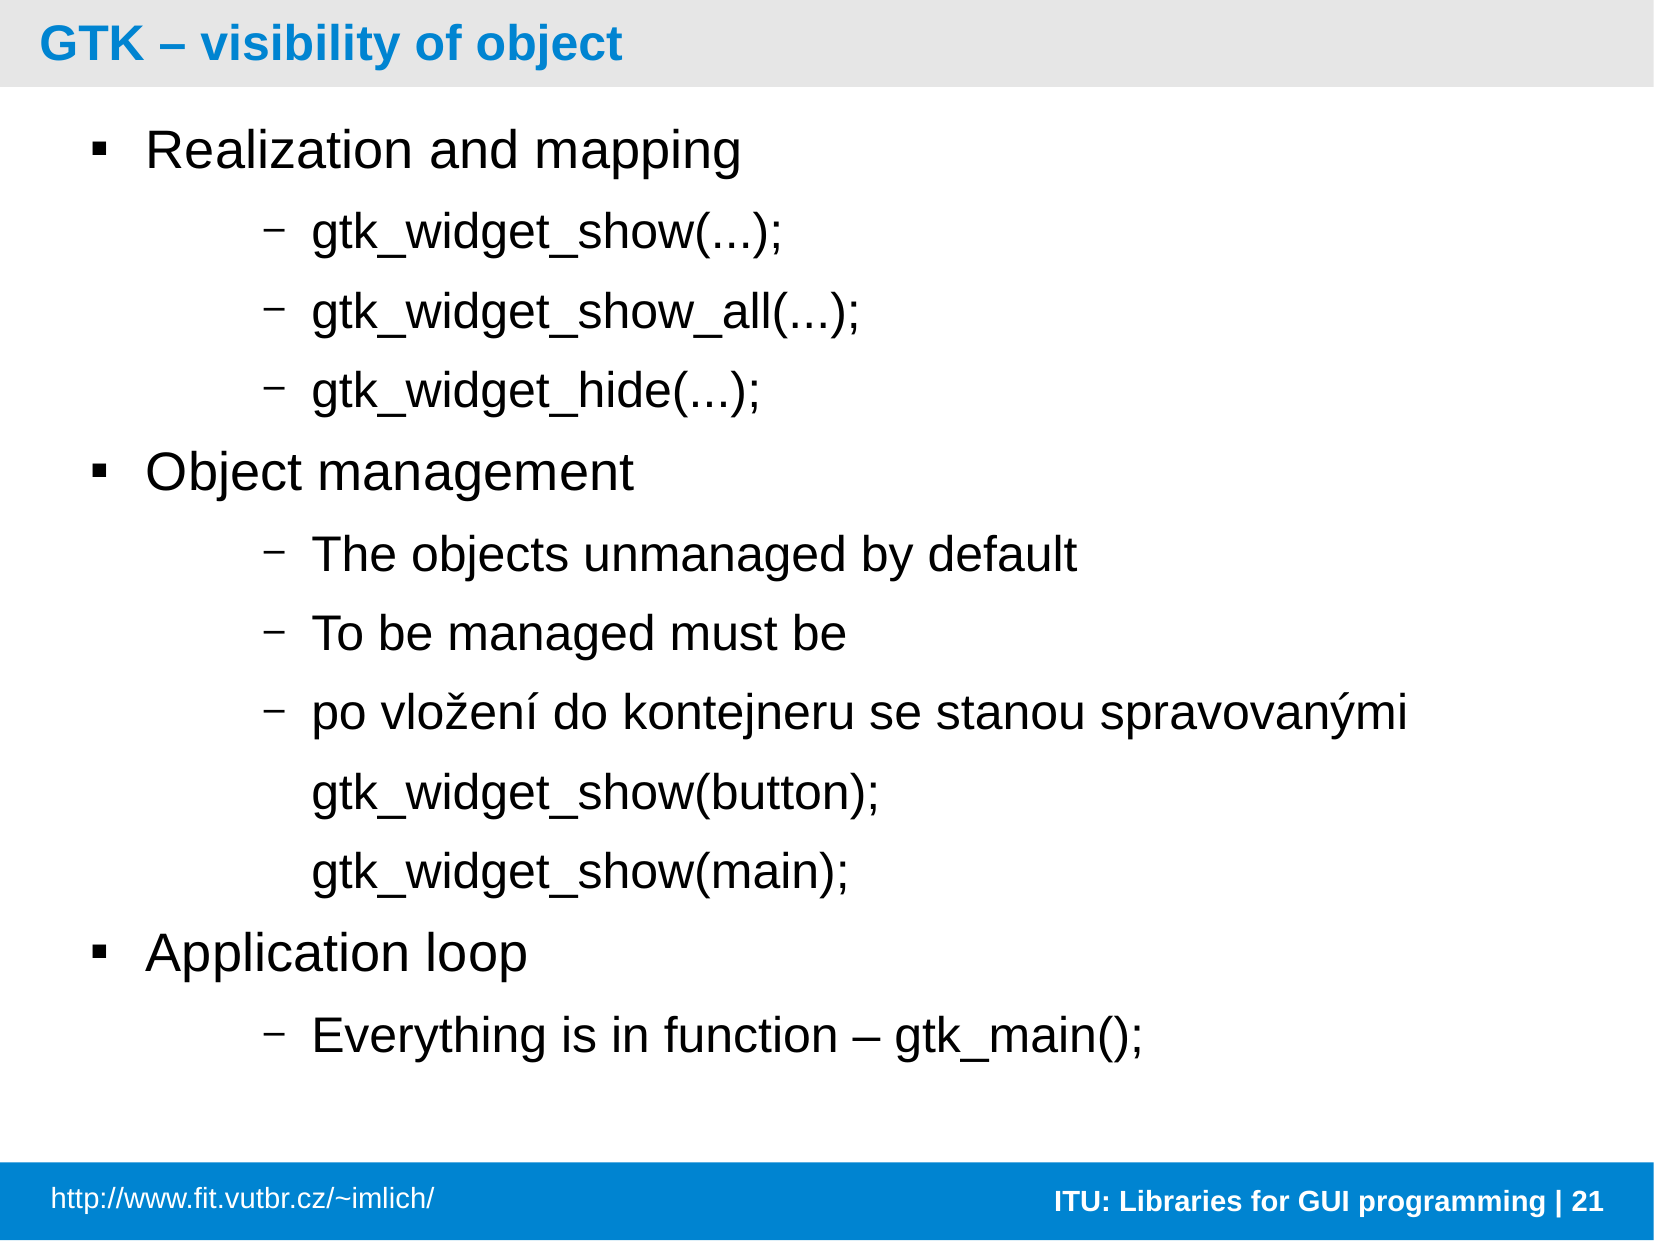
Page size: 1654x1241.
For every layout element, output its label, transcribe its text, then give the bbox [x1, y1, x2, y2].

list Realization and mapping gtk_widget_show(...); gtk_widget_show_all(...); gtk_widget_hide(...); Object management The objects unmanaged by default To be managed must be po vložení do kontejneru se stanou spravovanými gtk_widget_show(button); gtk_widget_show(main); Application loop Everything is in function – gtk_main(); [75, 119, 1564, 1140]
title GTK – visibility of object [39, 11, 1615, 76]
